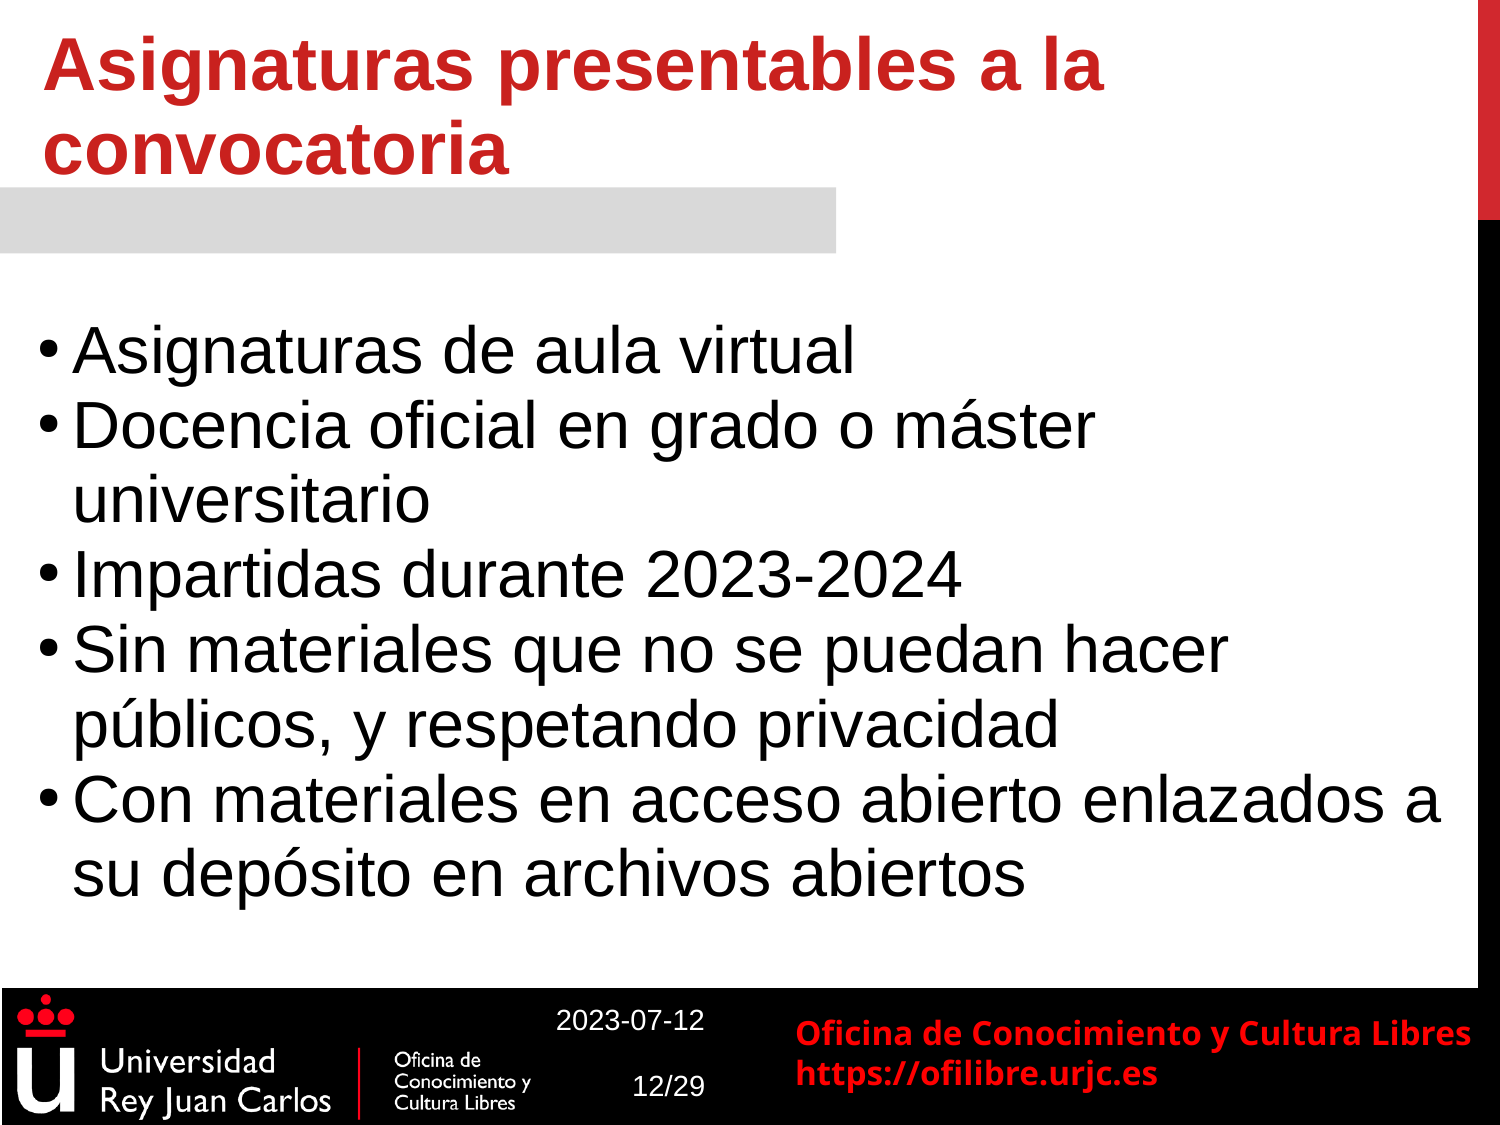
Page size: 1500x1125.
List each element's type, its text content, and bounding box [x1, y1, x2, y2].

text_box Asignaturas de aula virtual Docencia oficial en grado o máster universitario Impartidas durante 2023-2024 Sin materiales que no se puedan hacer públicos, y respetando privacidad Con materiales en acceso abierto enlazados a su depósito en archivos abiertos [22, 305, 1463, 933]
title [75, 7, 1425, 196]
picture [17, 994, 531, 1120]
text_box Asignaturas presentables a la convocatoria [27, 15, 1381, 199]
